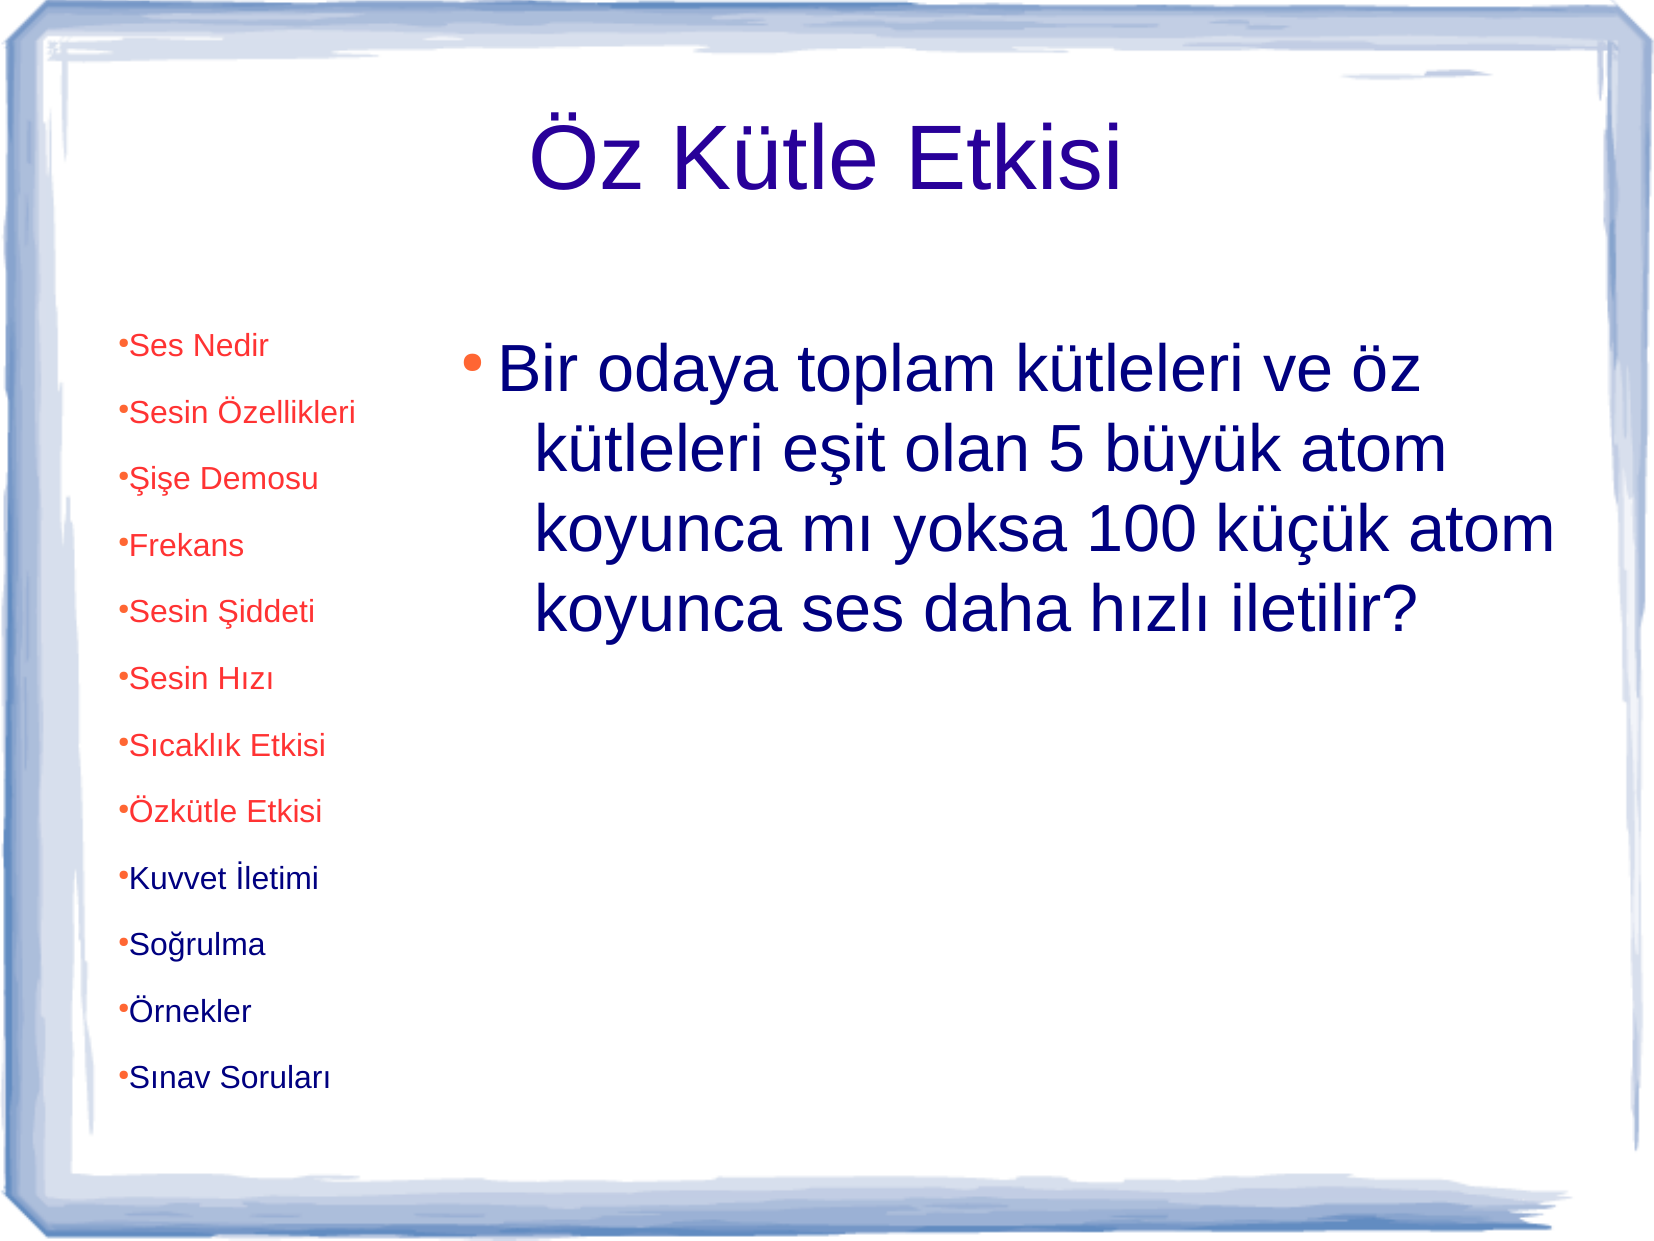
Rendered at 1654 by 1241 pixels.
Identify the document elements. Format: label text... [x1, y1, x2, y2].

list Ses Nedir Sesin Özellikleri Şişe Demosu Frekans Sesin Şiddeti Sesin Hızı Sıcaklık Etkisi Özkütle Etkisi Kuvvet İletimi Soğrulma Örnekler Sınav Soruları [118, 324, 438, 1097]
list Bir odaya toplam kütleleri ve öz kütleleri eşit olan 5 büyük atom koyunca mı yoksa 100 küçük atom koyunca ses daha hızlı iletilir? [460, 324, 1572, 1004]
title Öz Kütle Etkisi [82, 49, 1571, 257]
